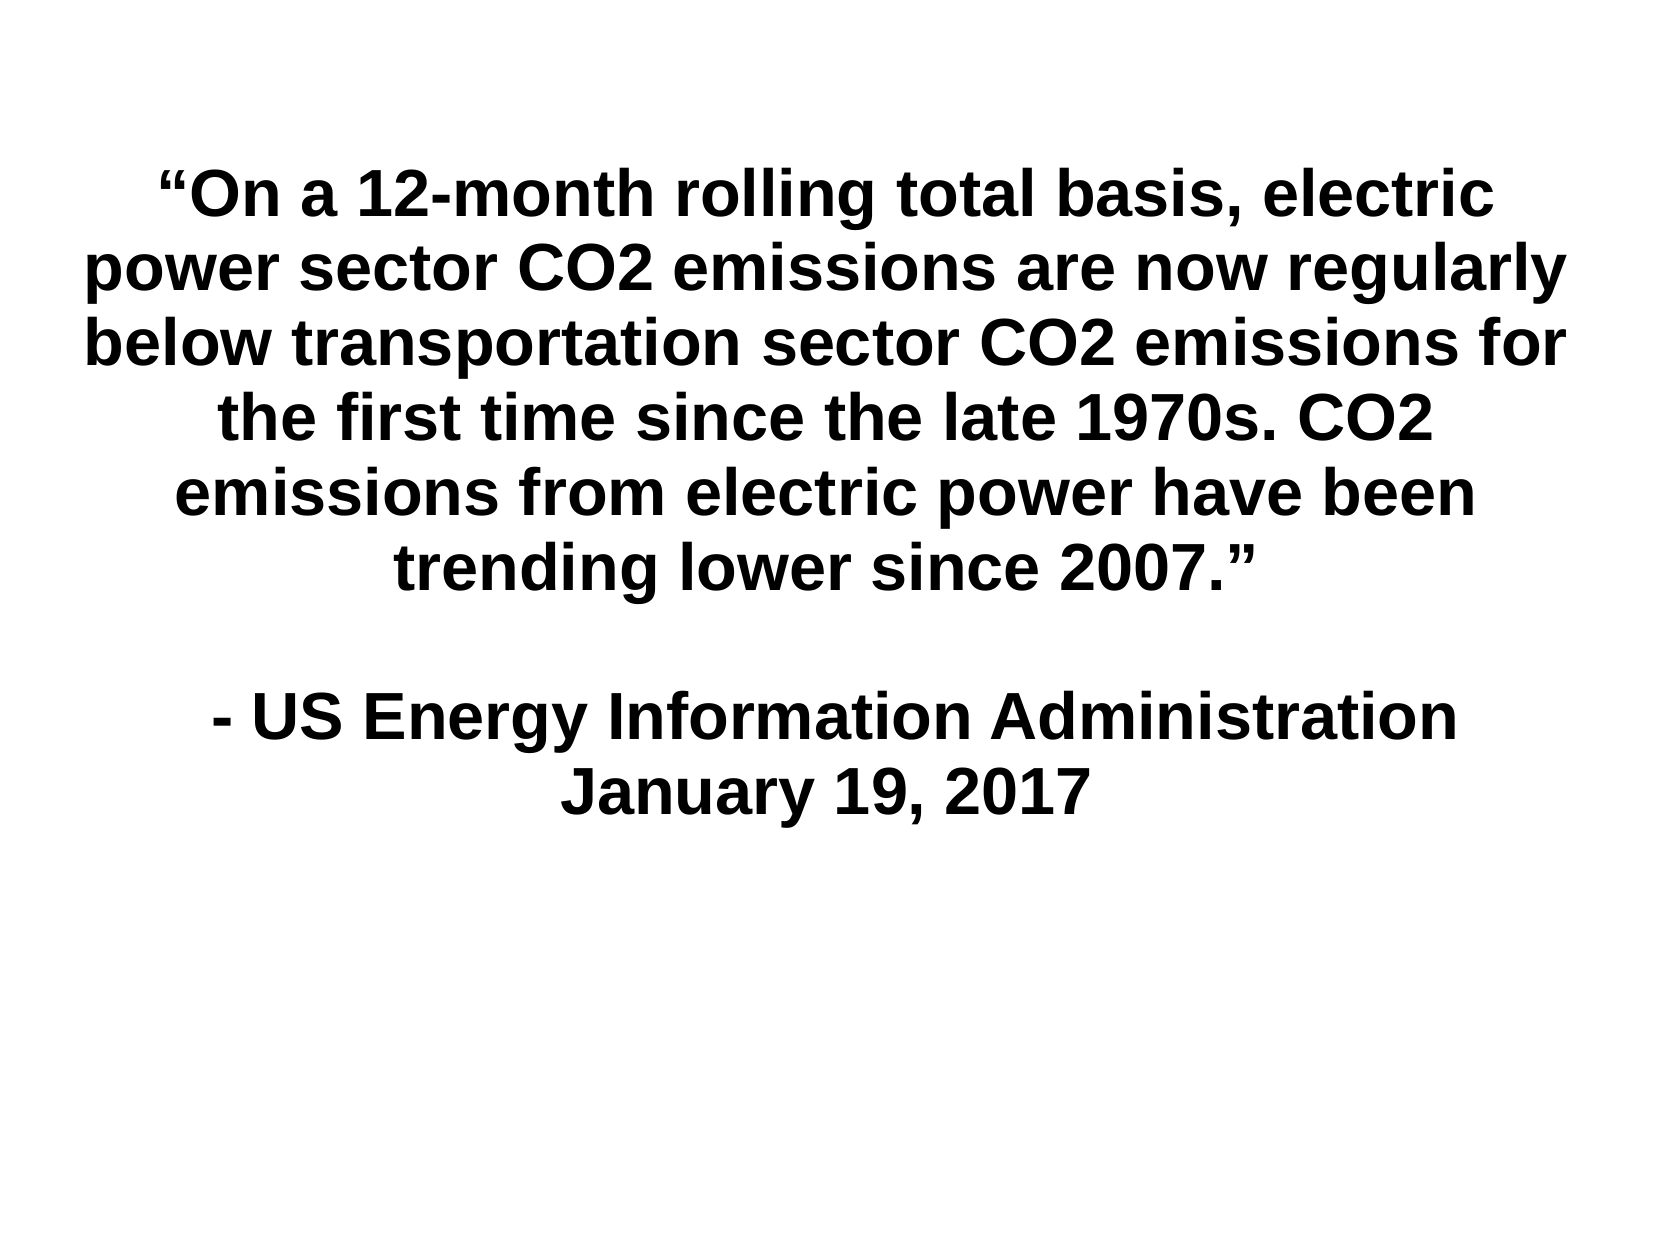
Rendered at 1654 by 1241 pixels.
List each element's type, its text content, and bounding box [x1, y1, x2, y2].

subtitle “On a 12-month rolling total basis, electric power sector CO2 emissions are now regularly below transportation sector CO2 emissions for the first time since the late 1970s. CO2 emissions from electric power have been trending lower since 2007.” - US Energy Information Administration January 19, 2017 [82, 49, 1571, 1010]
